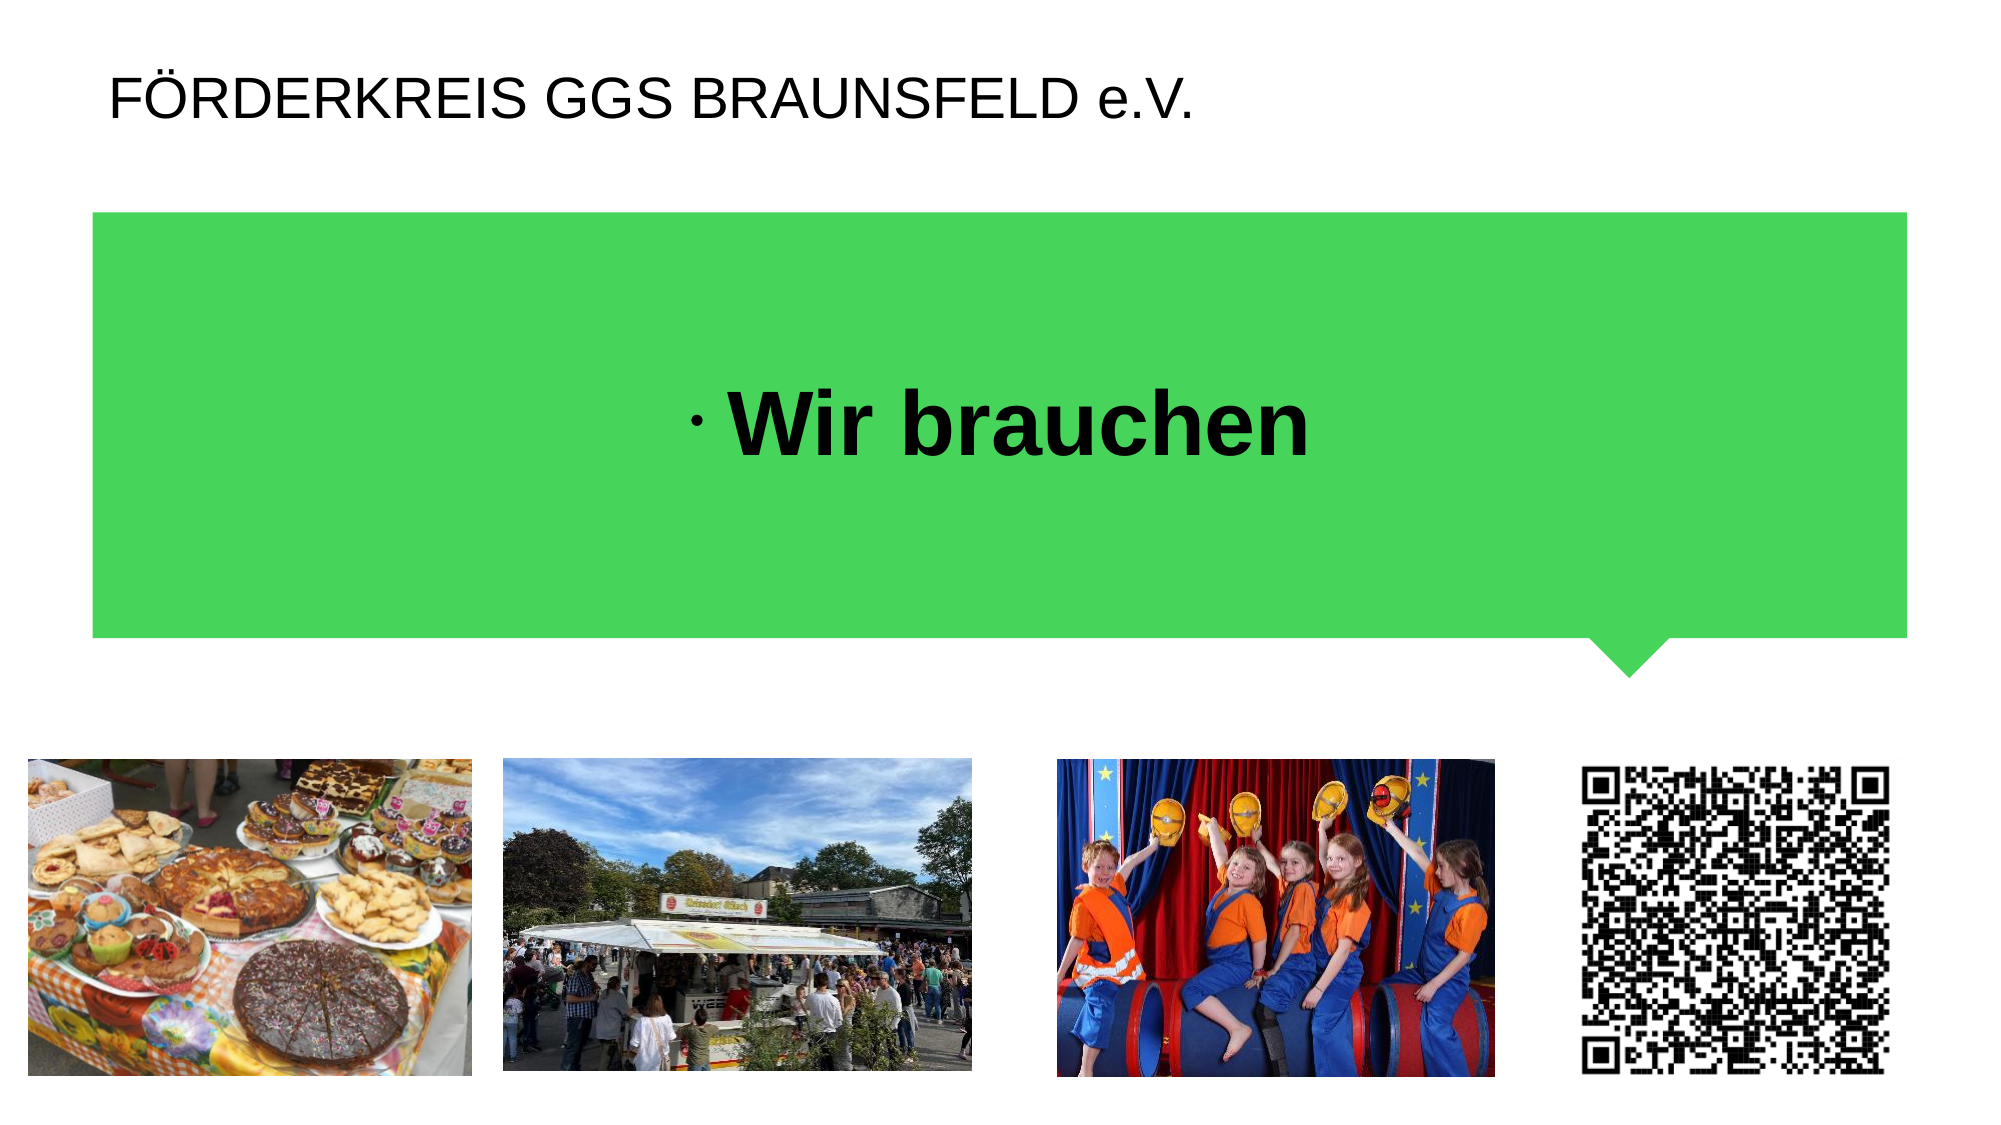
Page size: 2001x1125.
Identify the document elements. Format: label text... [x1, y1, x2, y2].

title FÖRDERKREIS GGS BRAUNSFELD e.V. [93, 60, 1909, 153]
list Wir brauchen [127, 242, 1875, 609]
picture [28, 759, 472, 1076]
picture [503, 758, 972, 1071]
picture [1572, 758, 1902, 1081]
picture [1057, 759, 1496, 1077]
